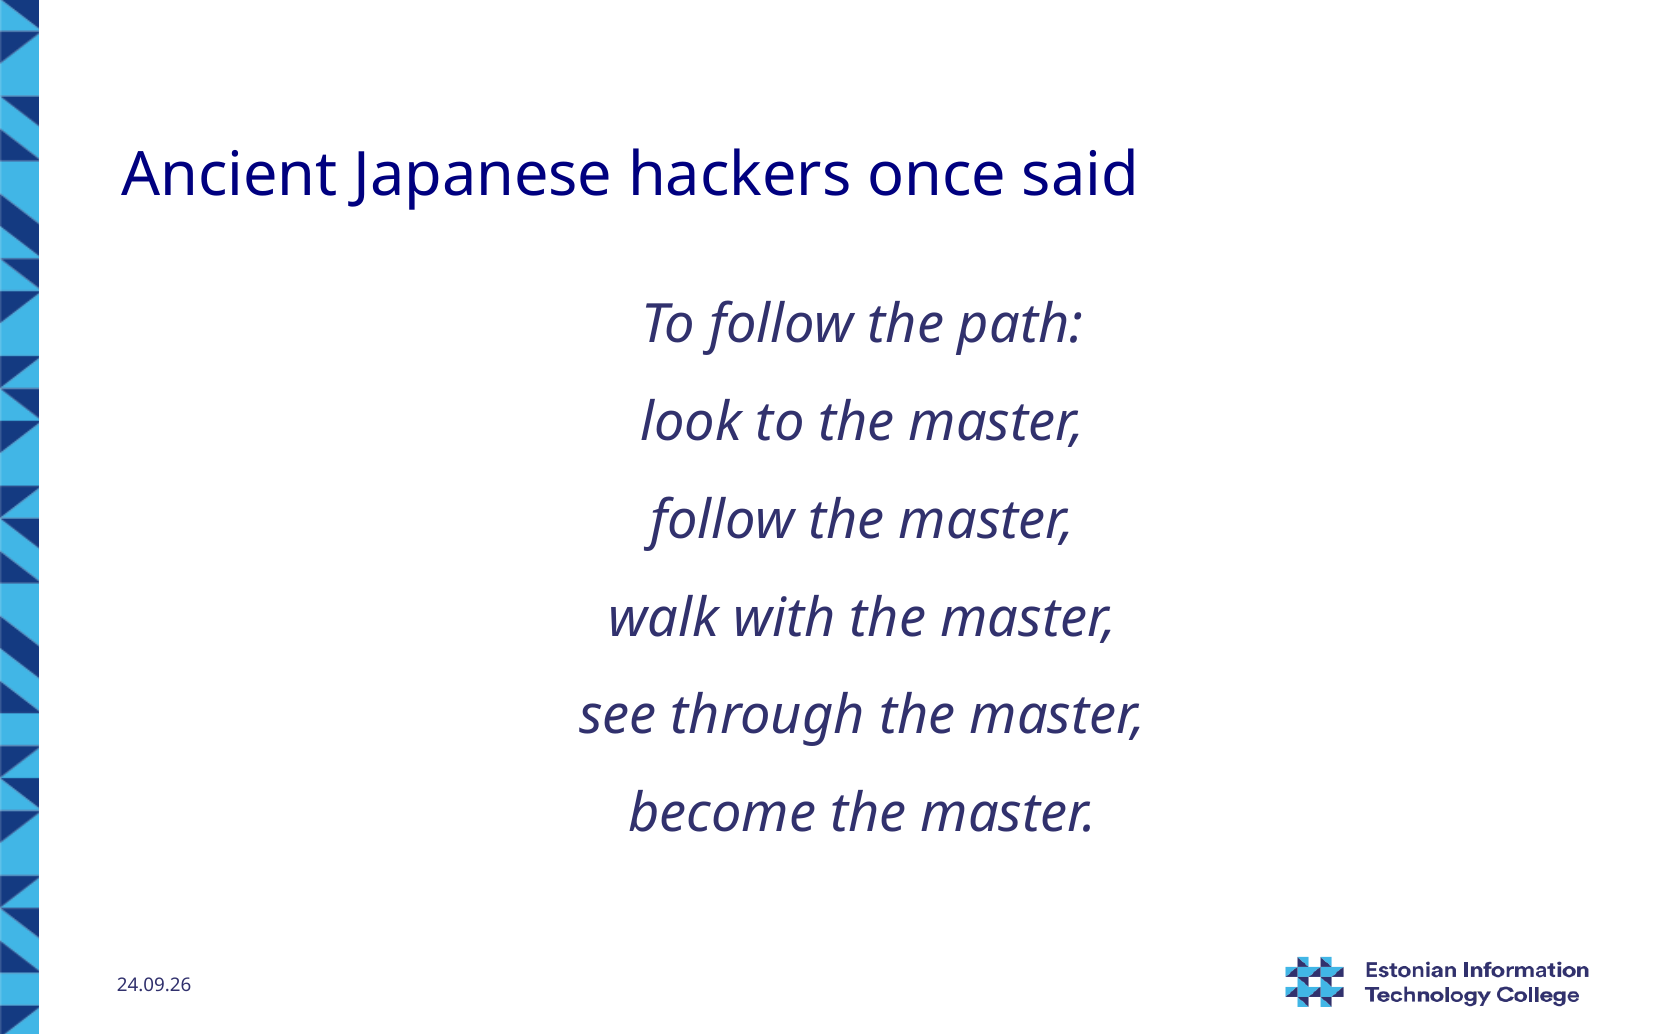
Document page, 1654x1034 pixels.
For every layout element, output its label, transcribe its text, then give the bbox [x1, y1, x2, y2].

list To follow the path: look to the master, follow the master, walk with the master, see through the master, become the master. [121, 287, 1534, 939]
title Ancient Japanese hackers once said [121, 85, 1534, 259]
